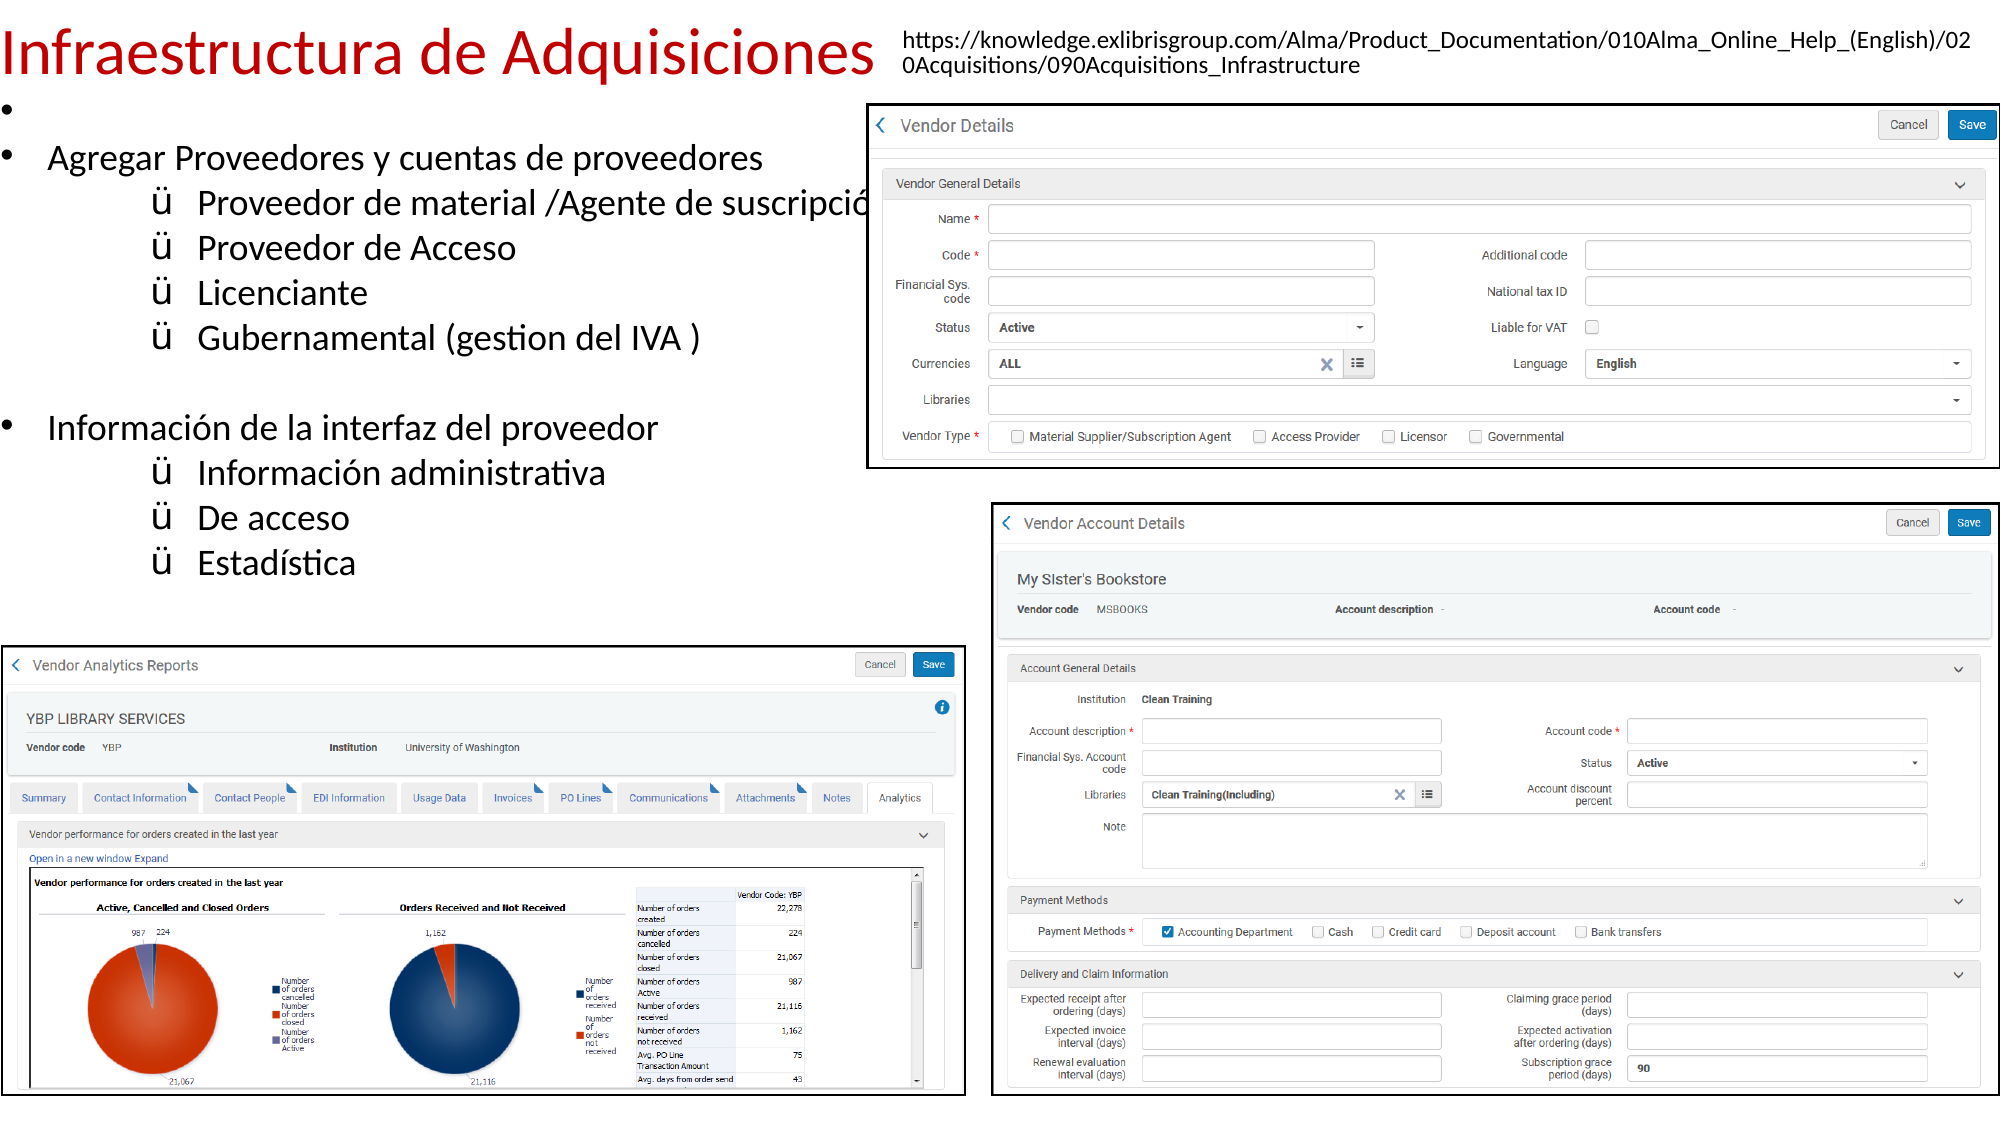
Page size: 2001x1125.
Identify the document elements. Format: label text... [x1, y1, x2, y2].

text_box Infraestructura de Adquisiciones Agregar Proveedores y cuentas de proveedores Proveedor de material /Agente de suscripción Proveedor de Acceso Licenciante Gubernamental (gestion del IVA ) Información de la interfaz del proveedor Información administrativa De acceso Estadística [0, 0, 936, 596]
picture [990, 502, 2000, 1096]
picture [0, 645, 966, 1096]
picture [866, 103, 2000, 469]
text_box https://knowledge.exlibrisgroup.com/Alma/Product_Documentation/010Alma_Online_Help_(English)/020Acquisitions/090Acquisitions_Infrastructure [887, 16, 2000, 93]
